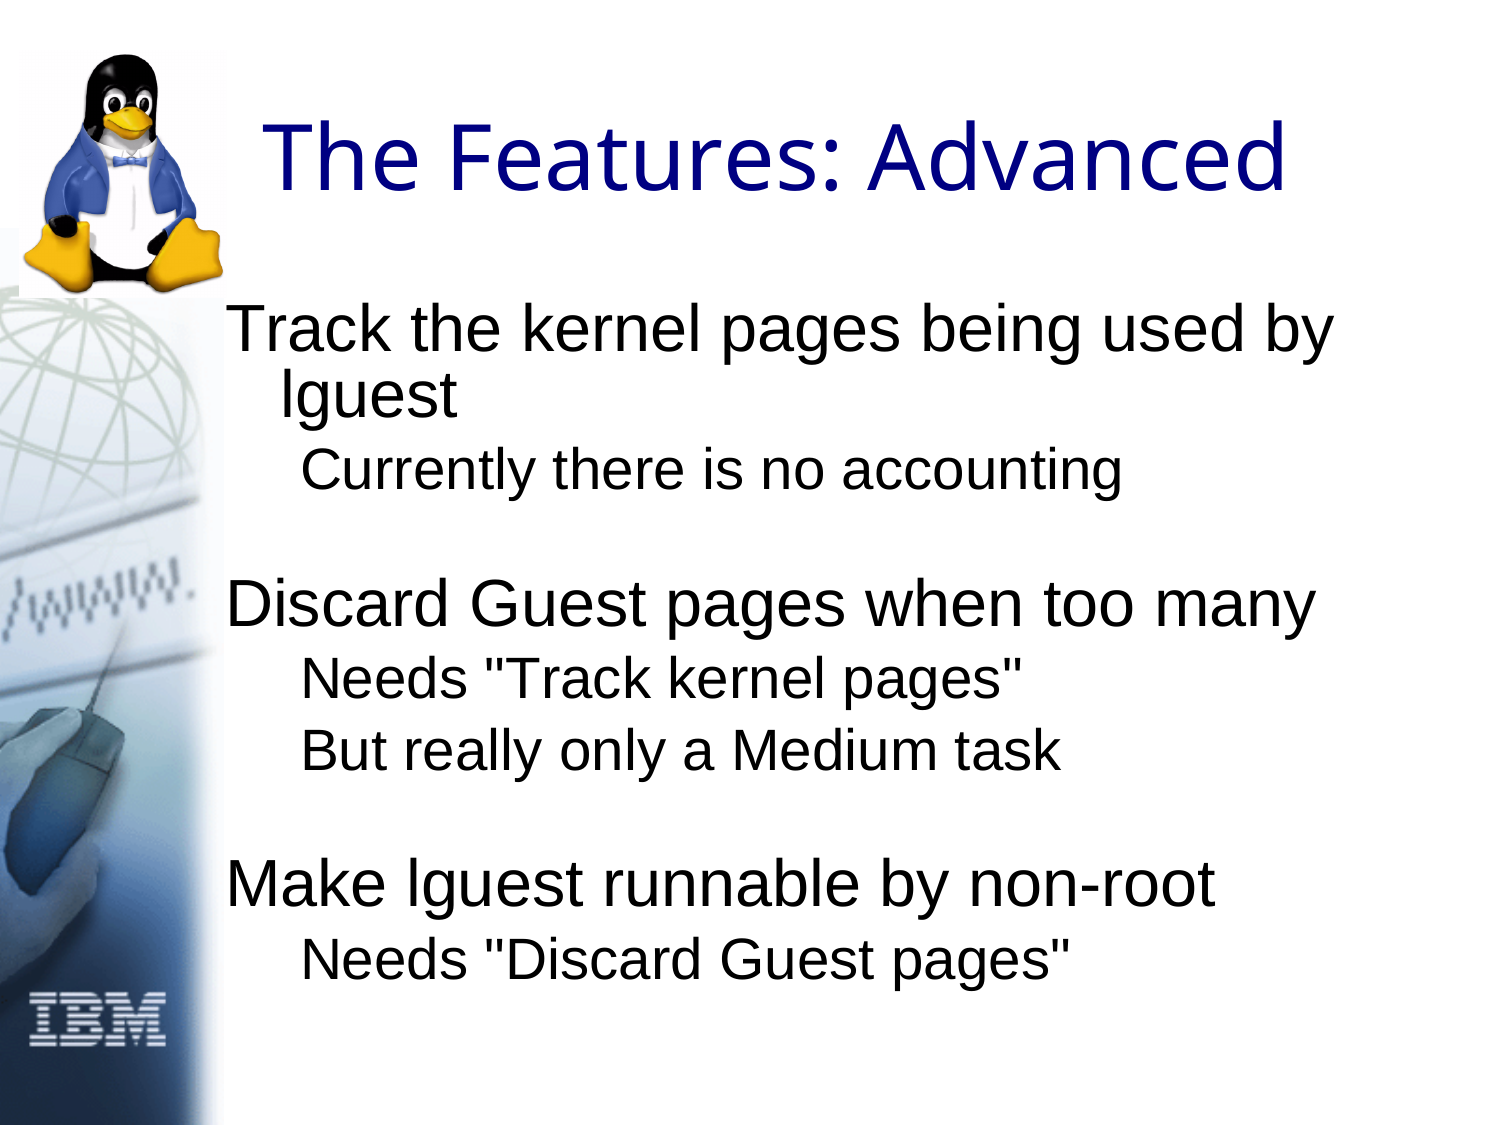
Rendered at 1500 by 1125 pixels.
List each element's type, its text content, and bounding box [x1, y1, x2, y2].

title The Features: Advanced [262, 37, 1413, 273]
list Track the kernel pages being used by lguest Currently there is no accounting Discard Guest pages when too many Needs "Track kernel pages" But really only a Medium task Make lguest runnable by non-root Needs "Discard Guest pages" [225, 299, 1463, 1001]
